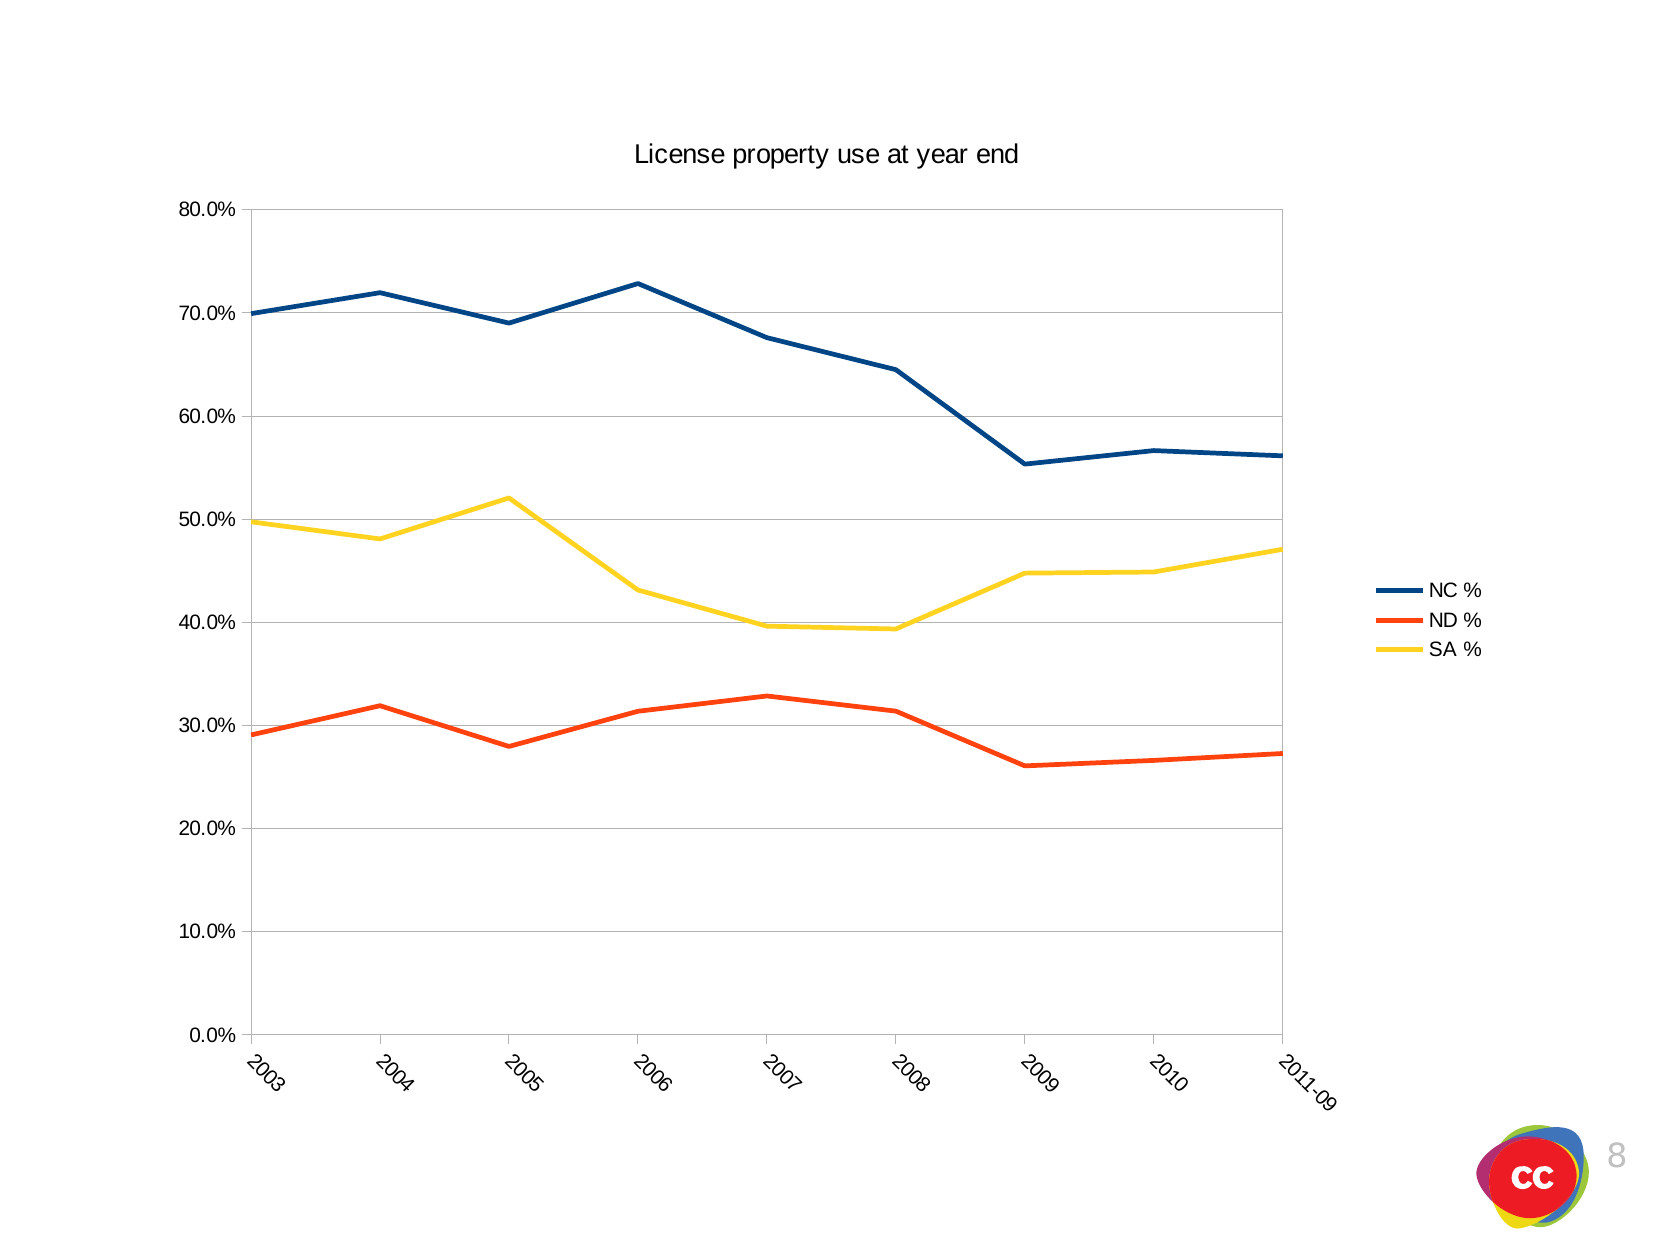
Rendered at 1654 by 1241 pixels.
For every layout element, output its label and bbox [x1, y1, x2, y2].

chart [151, 102, 1502, 1138]
